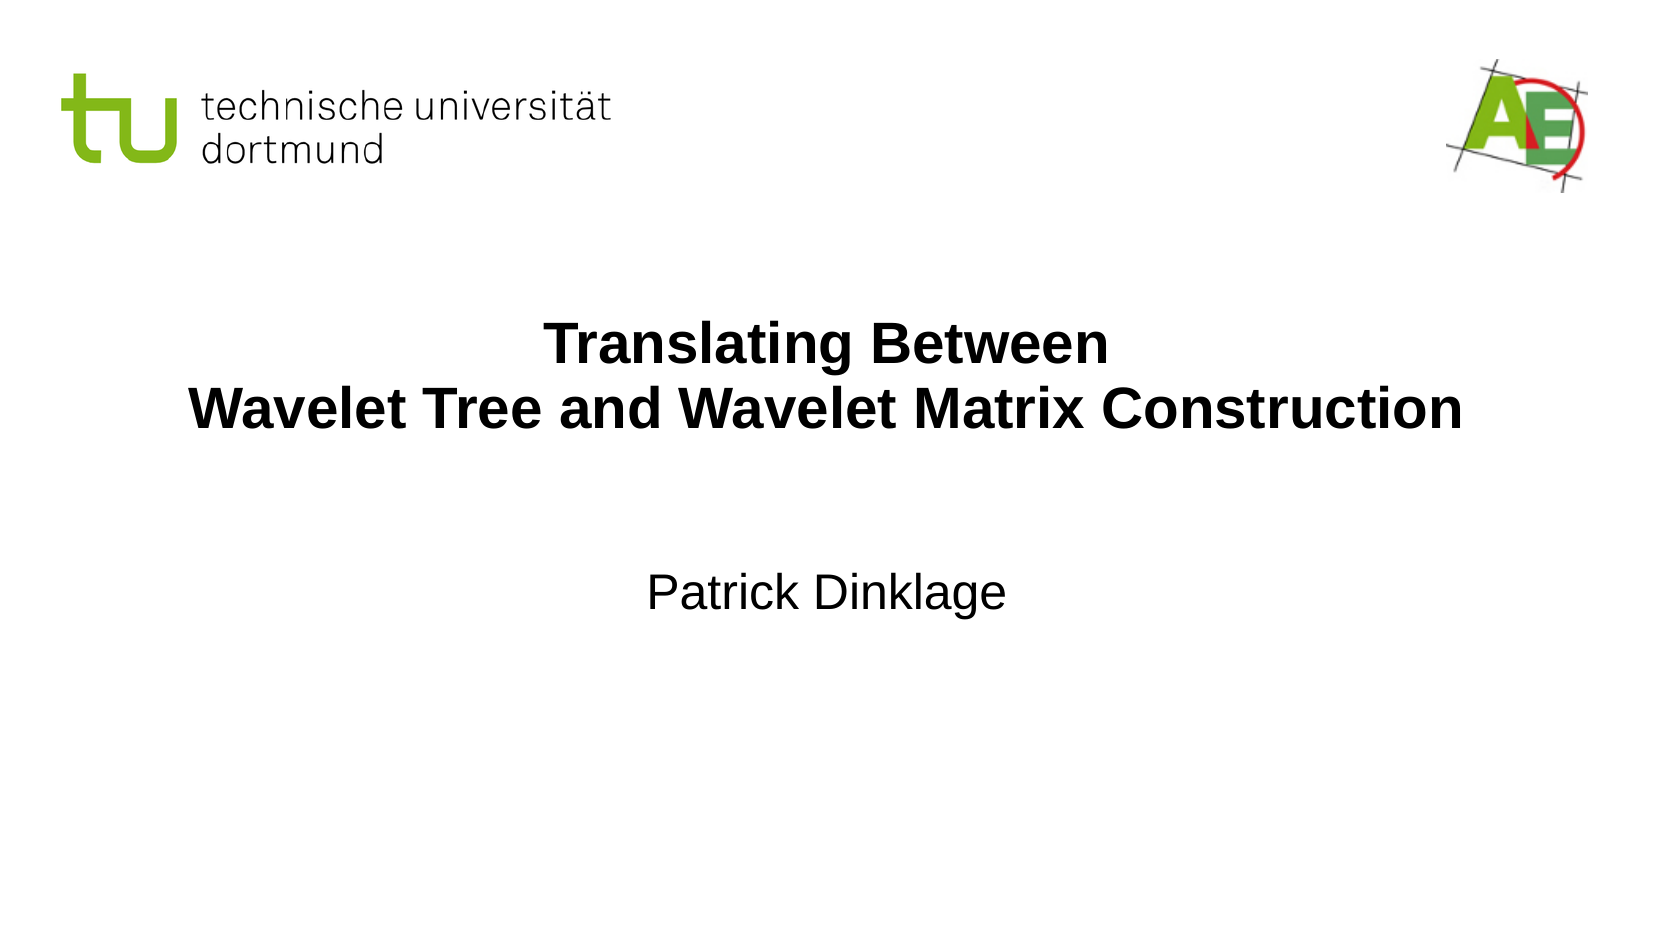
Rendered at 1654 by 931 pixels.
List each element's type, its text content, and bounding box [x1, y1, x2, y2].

text_box Translating Between Wavelet Tree and Wavelet Matrix Construction [173, 303, 1480, 449]
picture [50, 71, 621, 169]
text_box Patrick Dinklage [631, 557, 1023, 628]
picture [1446, 59, 1588, 193]
